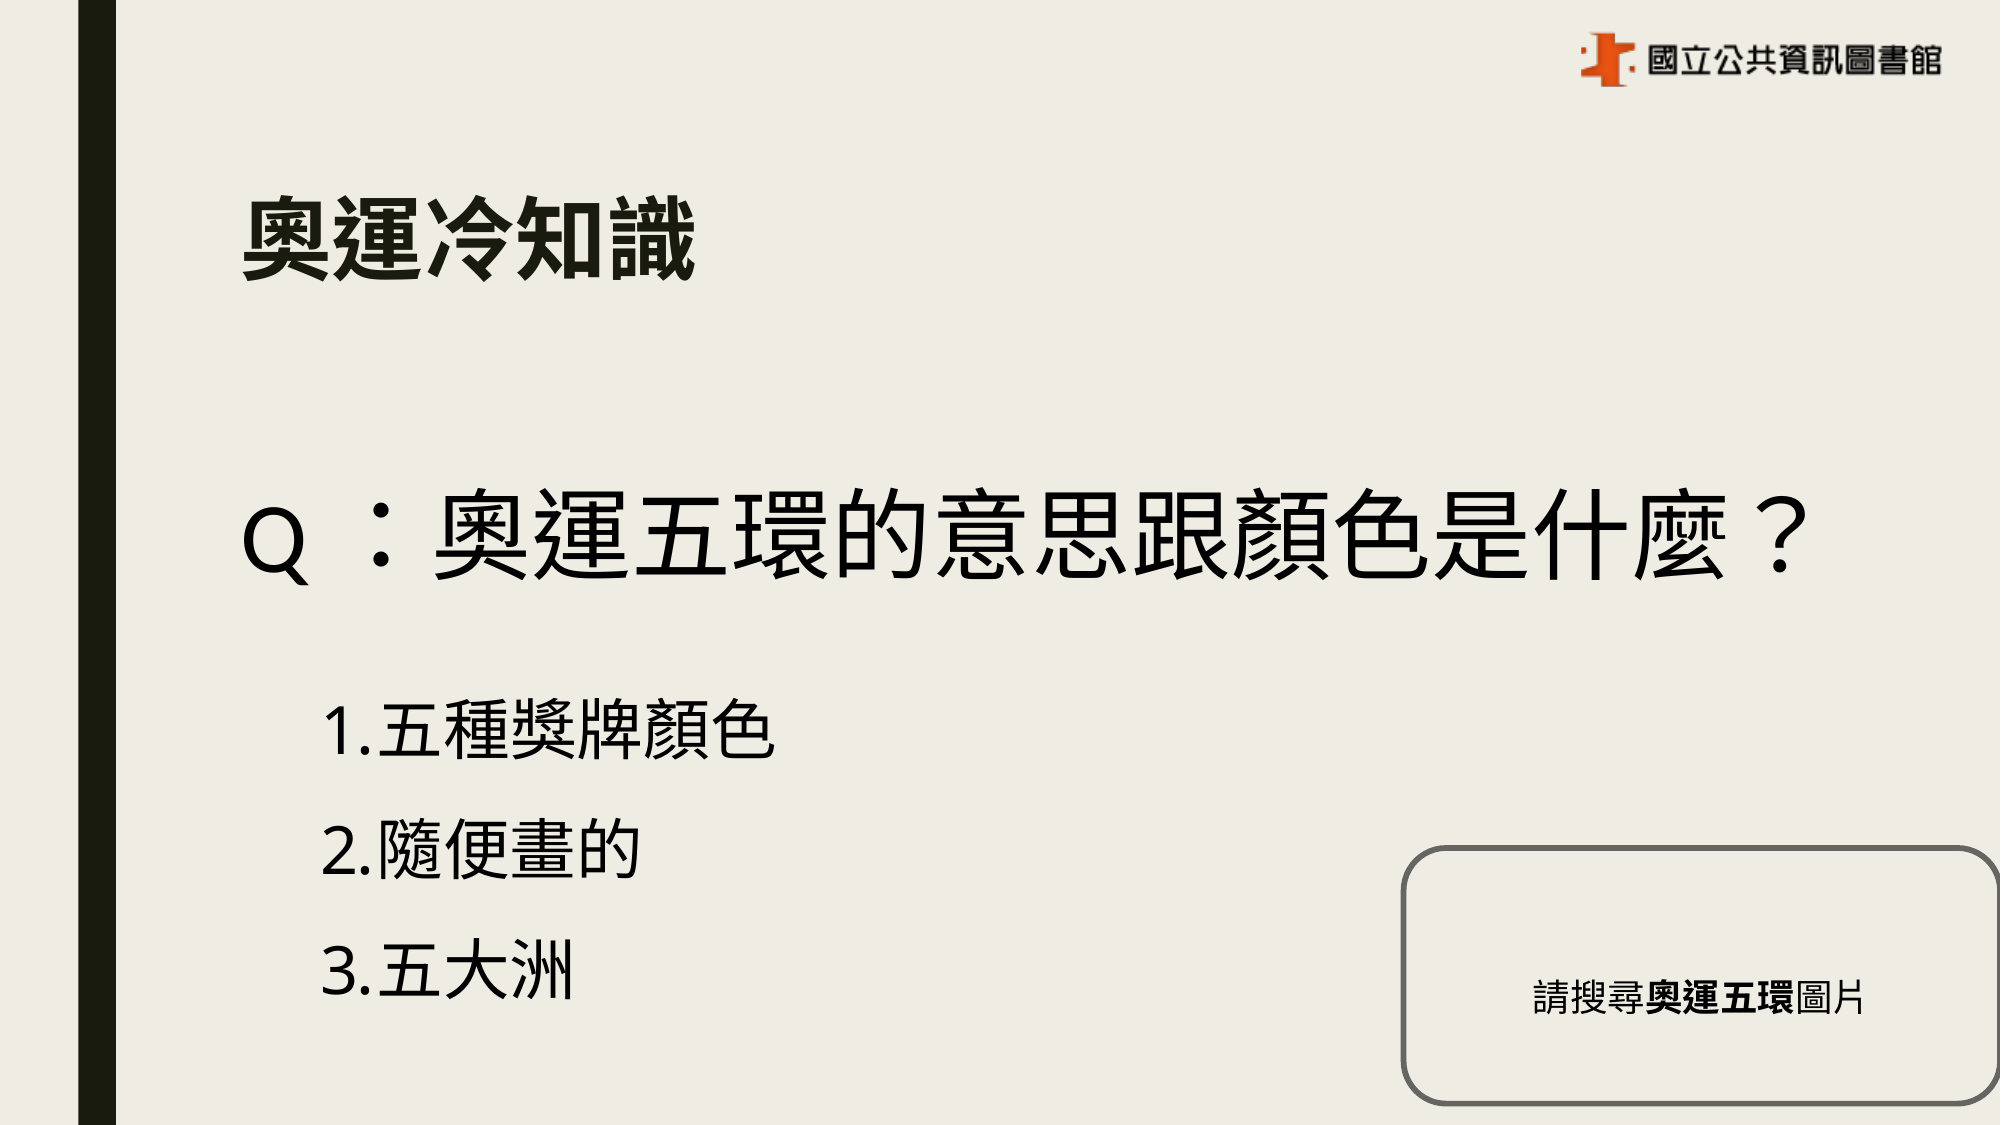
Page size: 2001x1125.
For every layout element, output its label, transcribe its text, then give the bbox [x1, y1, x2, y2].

text_box 請搜尋奧運五環圖片 [1407, 965, 1997, 1027]
text_box Q：奧運五環的意思跟顏色是什麼？ [225, 345, 1950, 600]
picture [1571, 26, 1951, 93]
title 奧運冷知識 [225, 64, 1951, 308]
text_box 五種獎牌顏色 隨便畫的 五大洲 [305, 640, 905, 1015]
